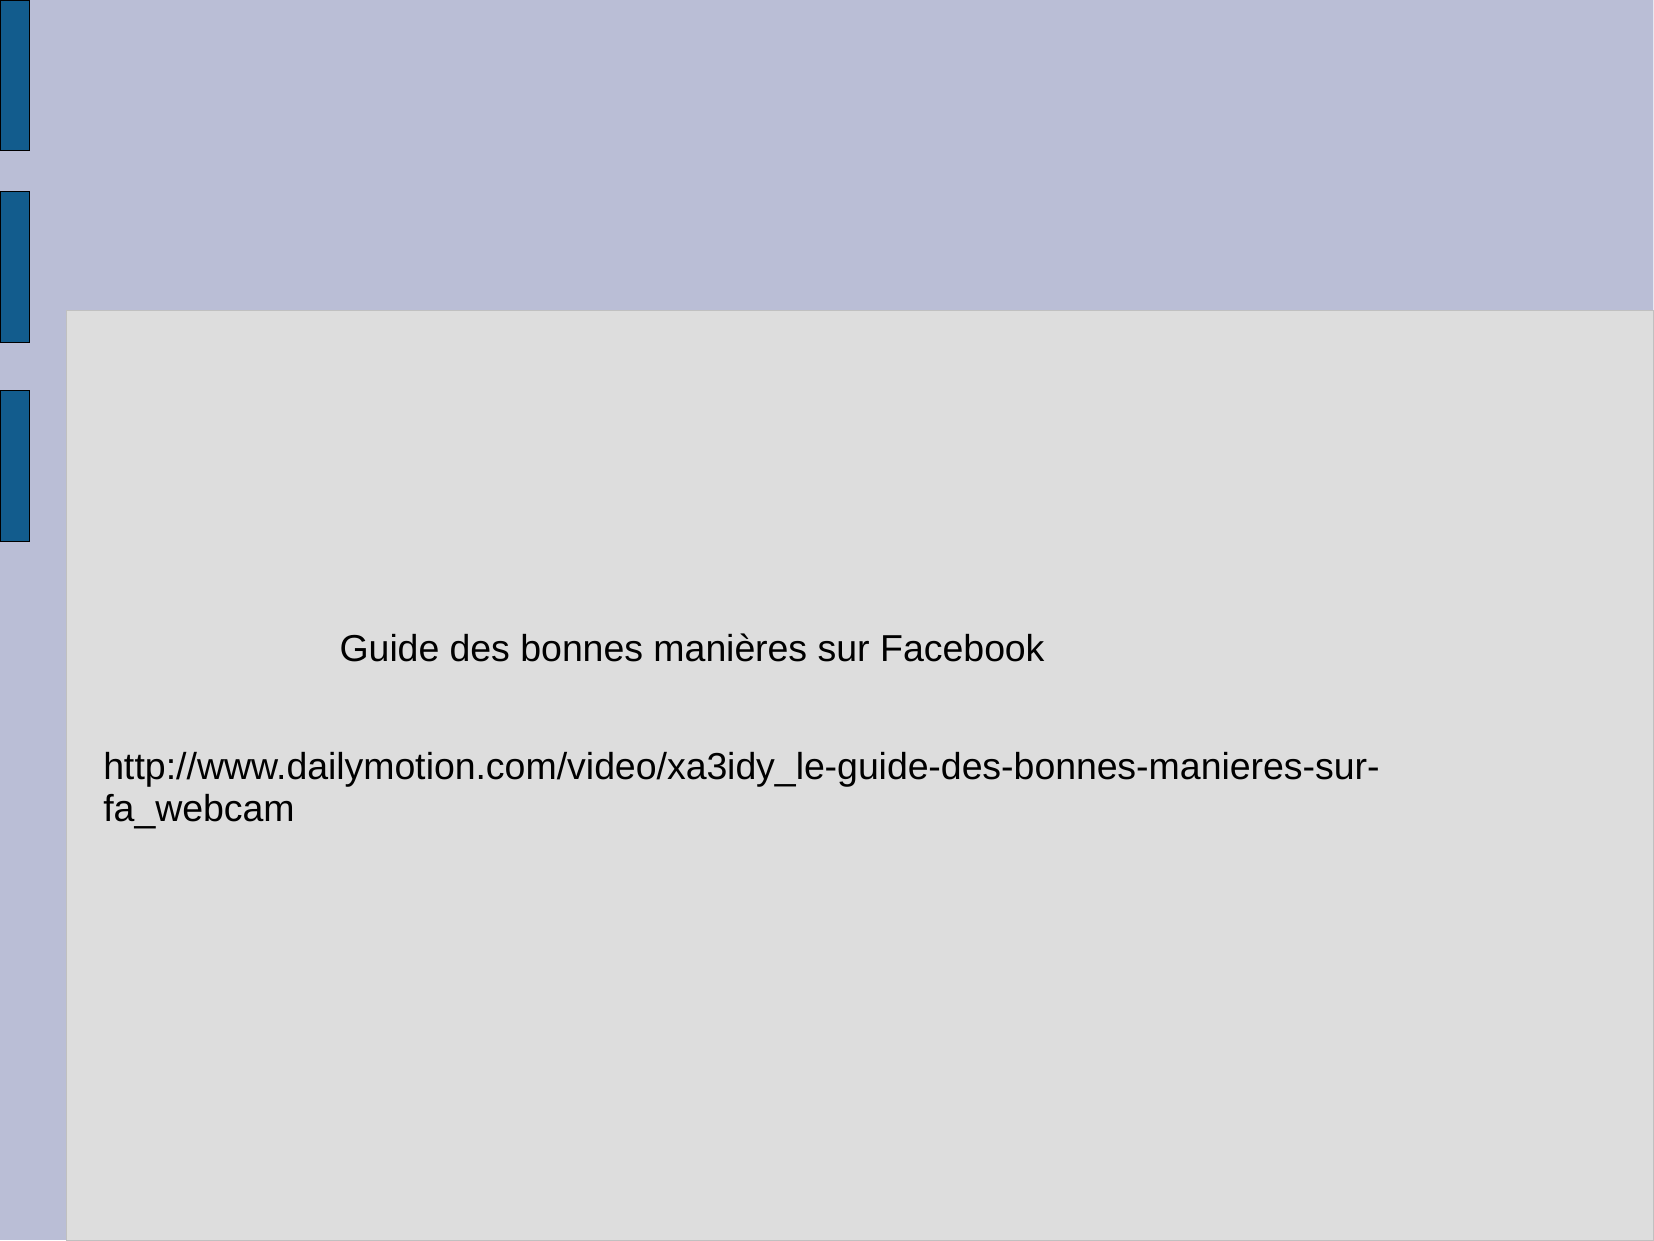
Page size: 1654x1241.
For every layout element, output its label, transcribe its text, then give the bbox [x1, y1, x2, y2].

text_box http://www.dailymotion.com/video/xa3idy_le-guide-des-bonnes-manieres-sur-fa_webcam [88, 738, 1582, 796]
text_box Guide des bonnes manières sur Facebook [324, 620, 1536, 677]
